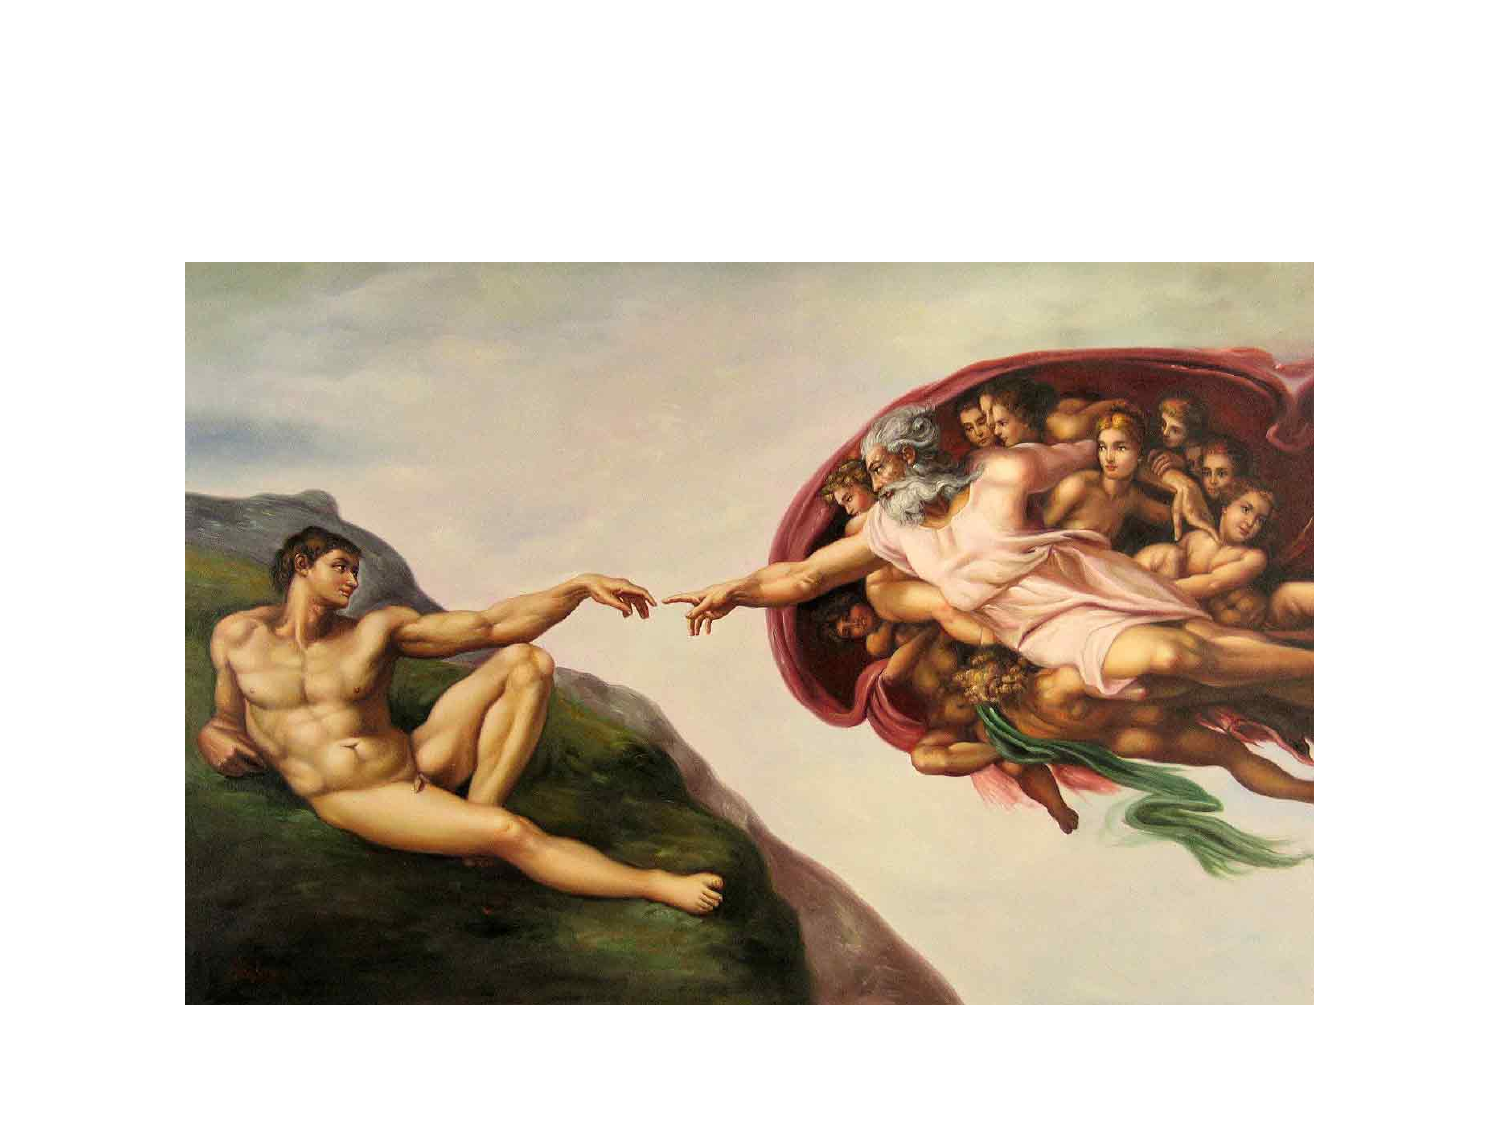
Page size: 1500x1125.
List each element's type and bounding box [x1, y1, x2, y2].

picture [185, 262, 1314, 1005]
